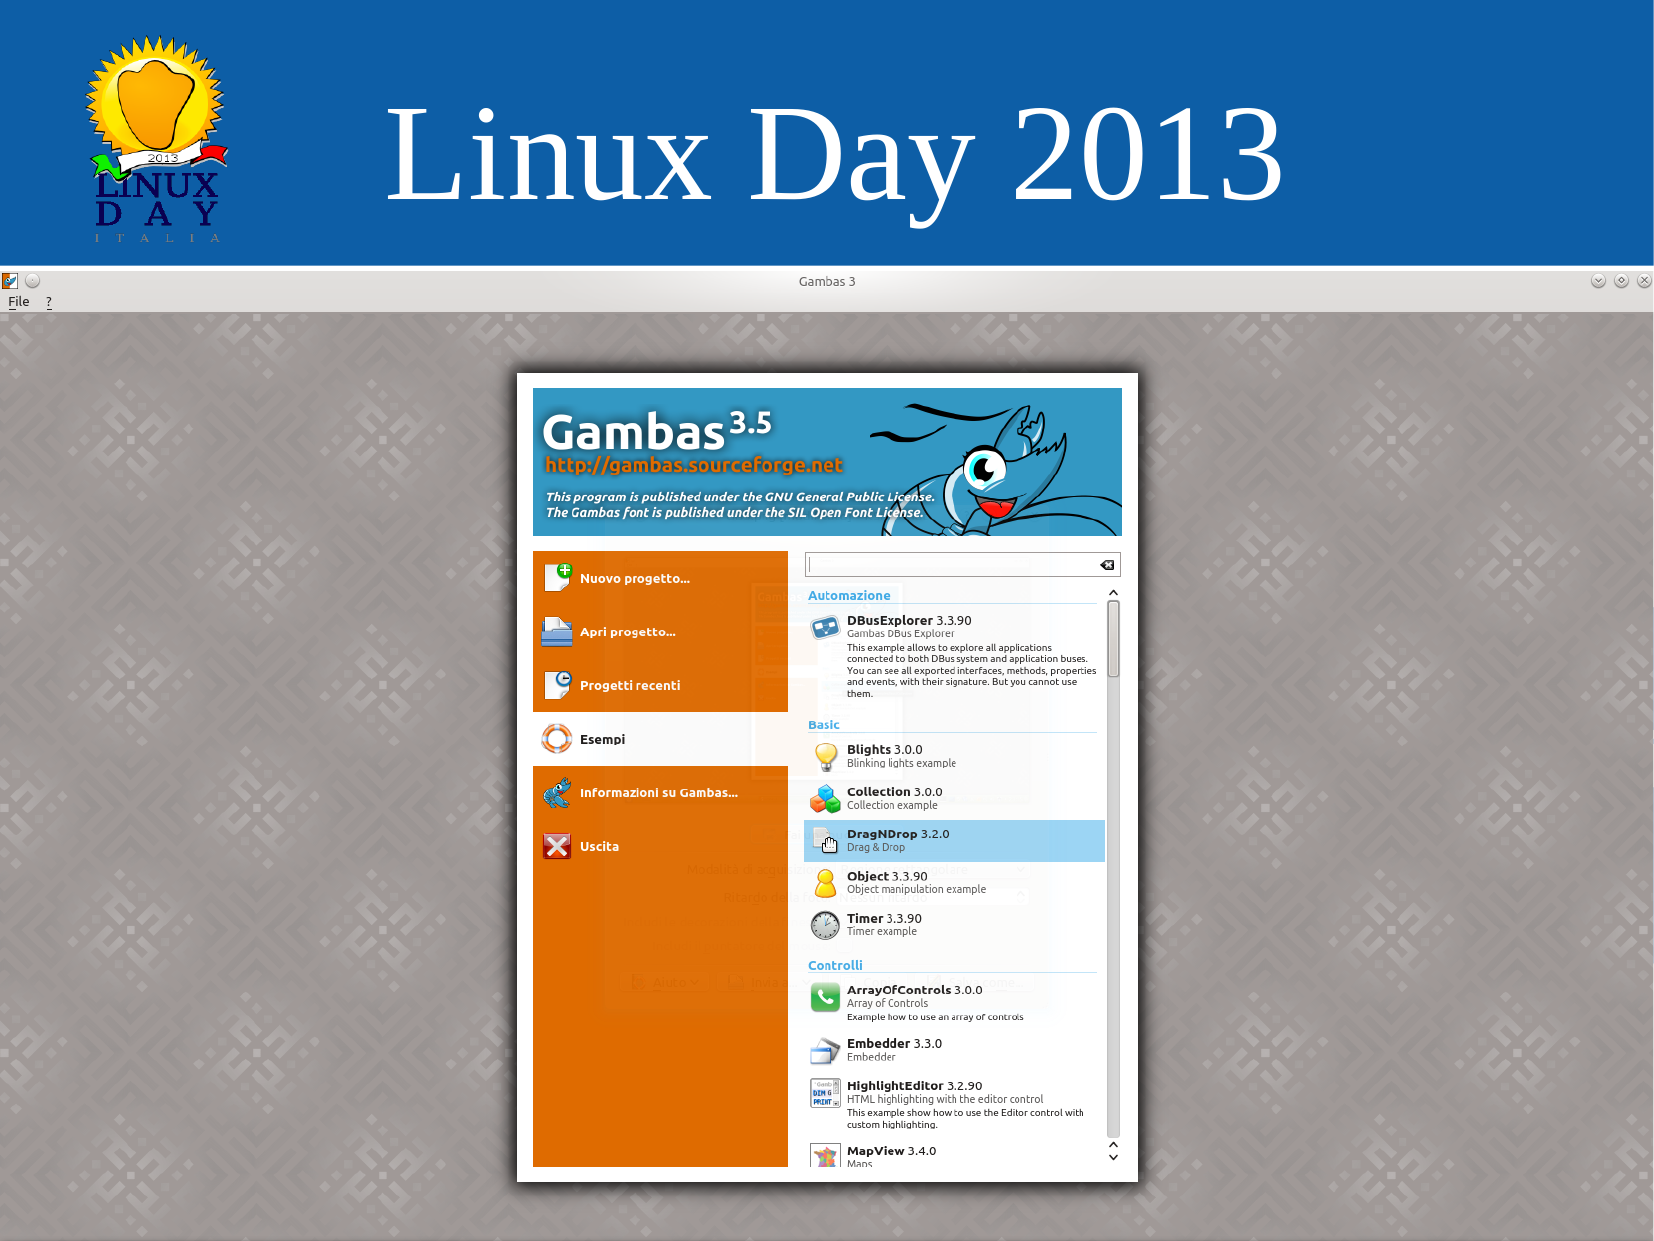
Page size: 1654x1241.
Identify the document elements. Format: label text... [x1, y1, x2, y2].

title Linux Day 2013 [237, 49, 1489, 257]
picture [0, 271, 1654, 1241]
picture [76, 14, 237, 262]
